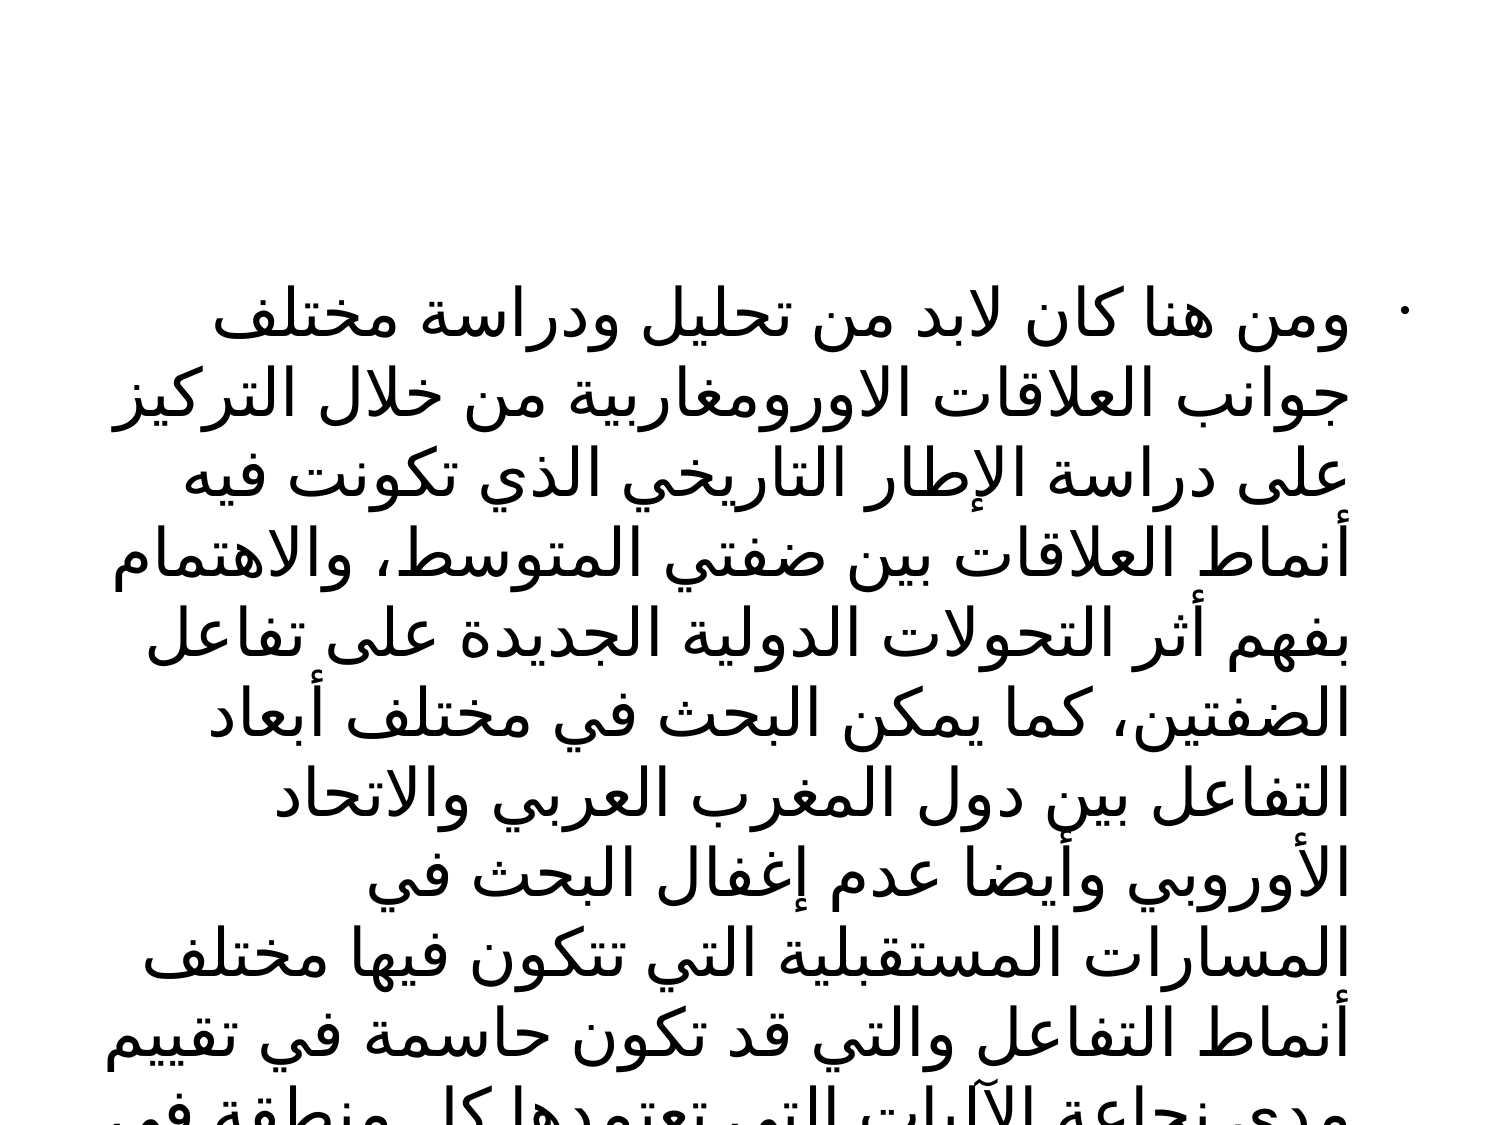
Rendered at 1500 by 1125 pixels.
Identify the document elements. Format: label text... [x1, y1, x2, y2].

list ومن هنا كان لابد من تحليل ودراسة مختلف جوانب العلاقات الاورومغاربية من خلال التركيز على دراسة الإطار التاريخي الذي تكونت فيه أنماط العلاقات بين ضفتي المتوسط، والاهتمام بفهم أثر التحولات الدولية الجديدة على تفاعل الضفتين، كما يمكن البحث في مختلف أبعاد التفاعل بين دول المغرب العربي والاتحاد الأوروبي وأيضا عدم إغفال البحث في المسارات المستقبلية التي تتكون فيها مختلف أنماط التفاعل والتي قد تكون حاسمة في تقييم مدى نجاعة الآليات التي تعتمدها كل منطقة في سبيل تجسيد تصوراتها وتحقيق مصالحها. [75, 262, 1425, 1005]
